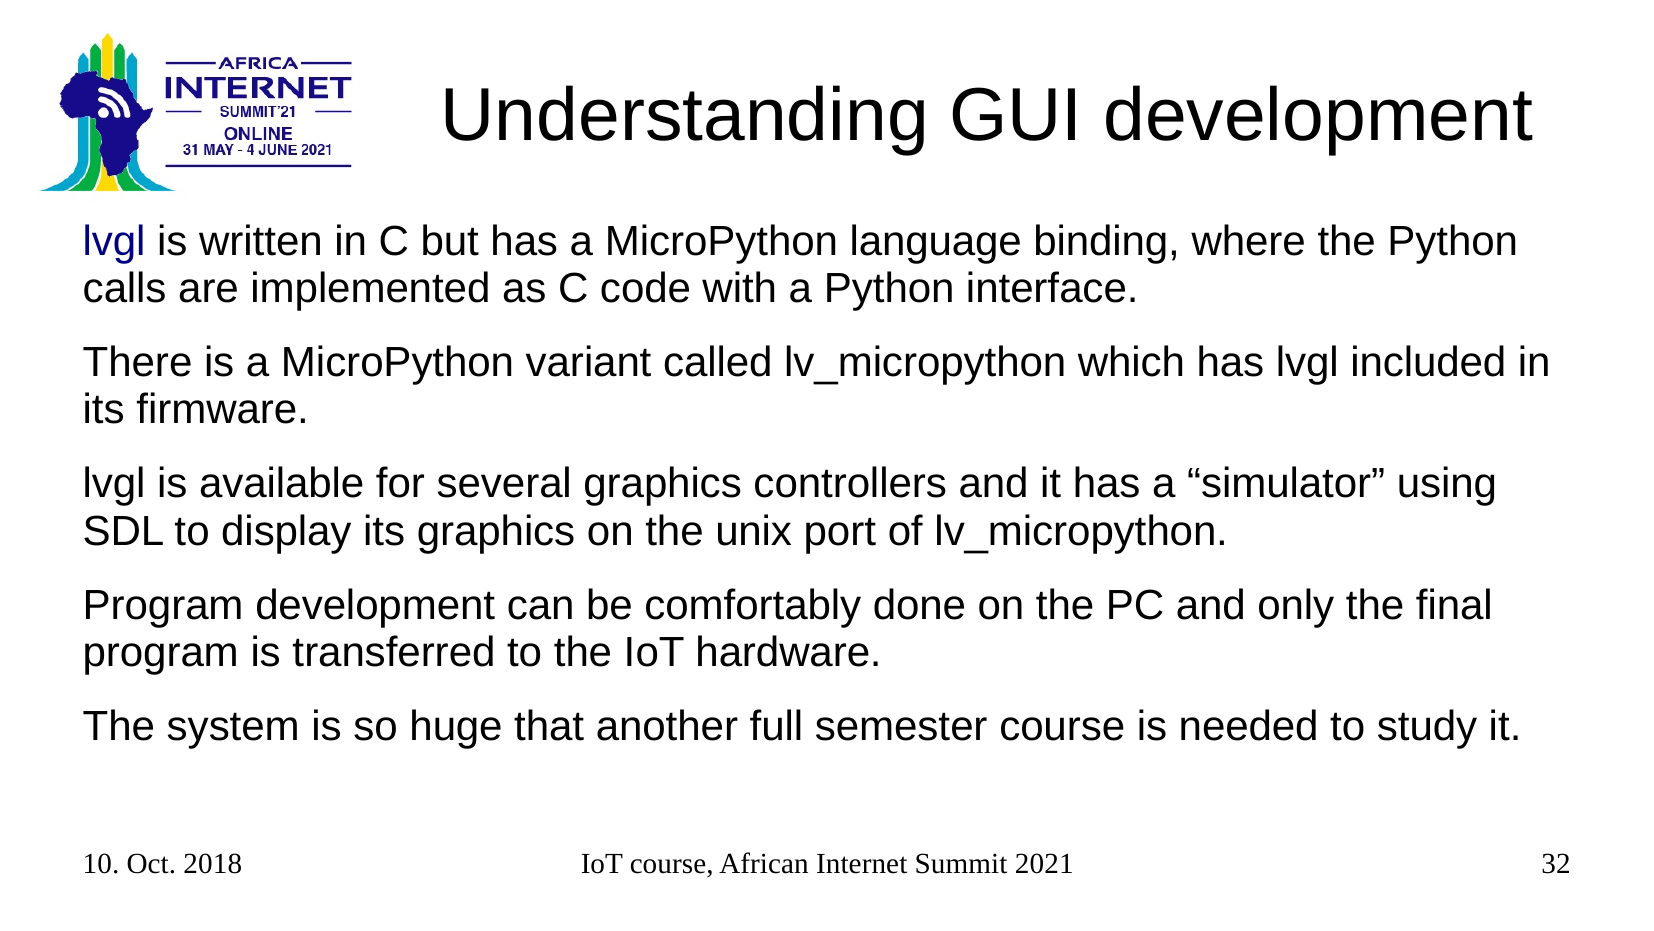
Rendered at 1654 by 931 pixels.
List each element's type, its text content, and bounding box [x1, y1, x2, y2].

picture [9, 11, 384, 207]
list lvgl is written in C but has a MicroPython language binding, where the Python calls are implemented as C code with a Python interface. There is a MicroPython variant called lv_micropython which has lvgl included in its firmware. lvgl is available for several graphics controllers and it has a “simulator” using SDL to display its graphics on the unix port of lv_micropython. Program development can be comfortably done on the PC and only the final program is transferred to the IoT hardware. The system is so huge that another full semester course is needed to study it. [82, 217, 1571, 758]
title Understanding GUI development [403, 37, 1571, 193]
